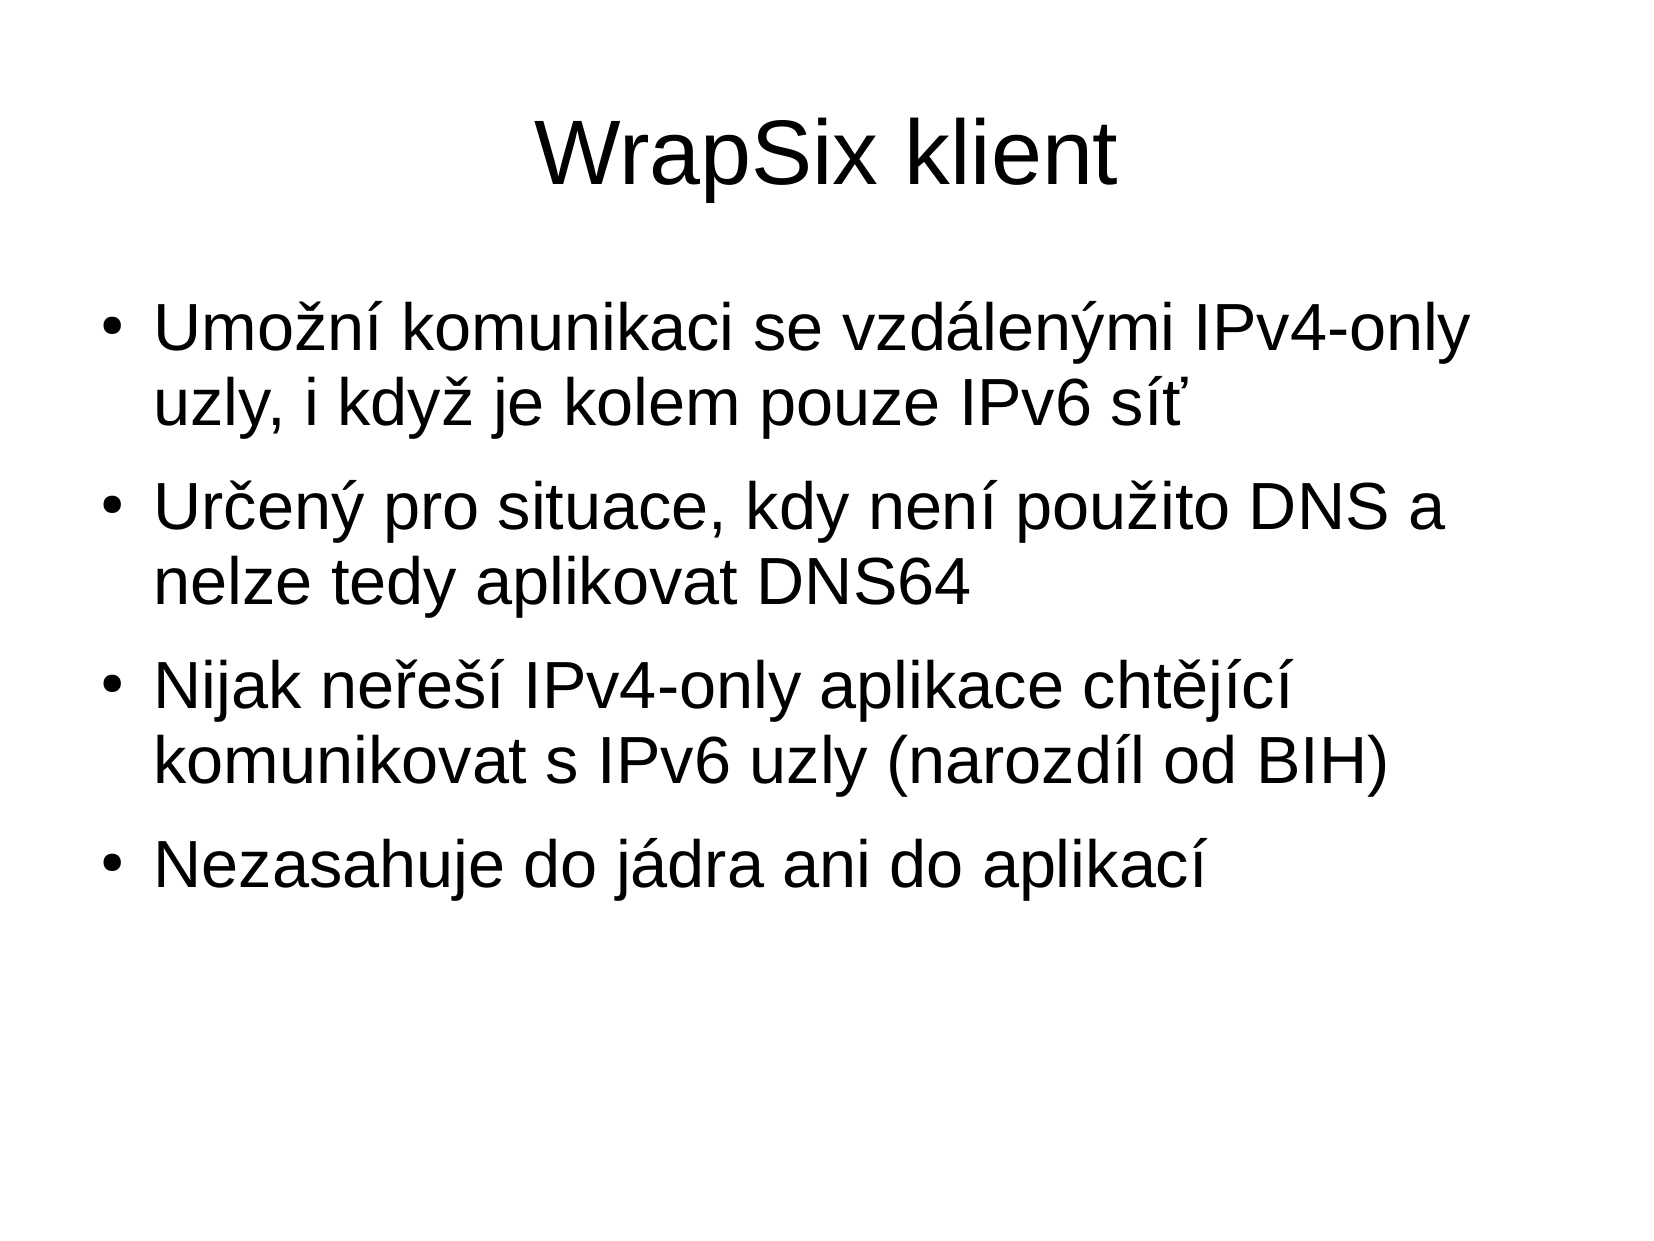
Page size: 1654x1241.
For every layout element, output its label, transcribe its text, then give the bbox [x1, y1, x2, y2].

title WrapSix klient [82, 49, 1571, 257]
list Umožní komunikaci se vzdálenými IPv4-only uzly, i když je kolem pouze IPv6 síť Určený pro situace, kdy není použito DNS a nelze tedy aplikovat DNS64 Nijak neřeší IPv4-only aplikace chtějící komunikovat s IPv6 uzly (narozdíl od BIH) Nezasahuje do jádra ani do aplikací [82, 290, 1571, 1109]
